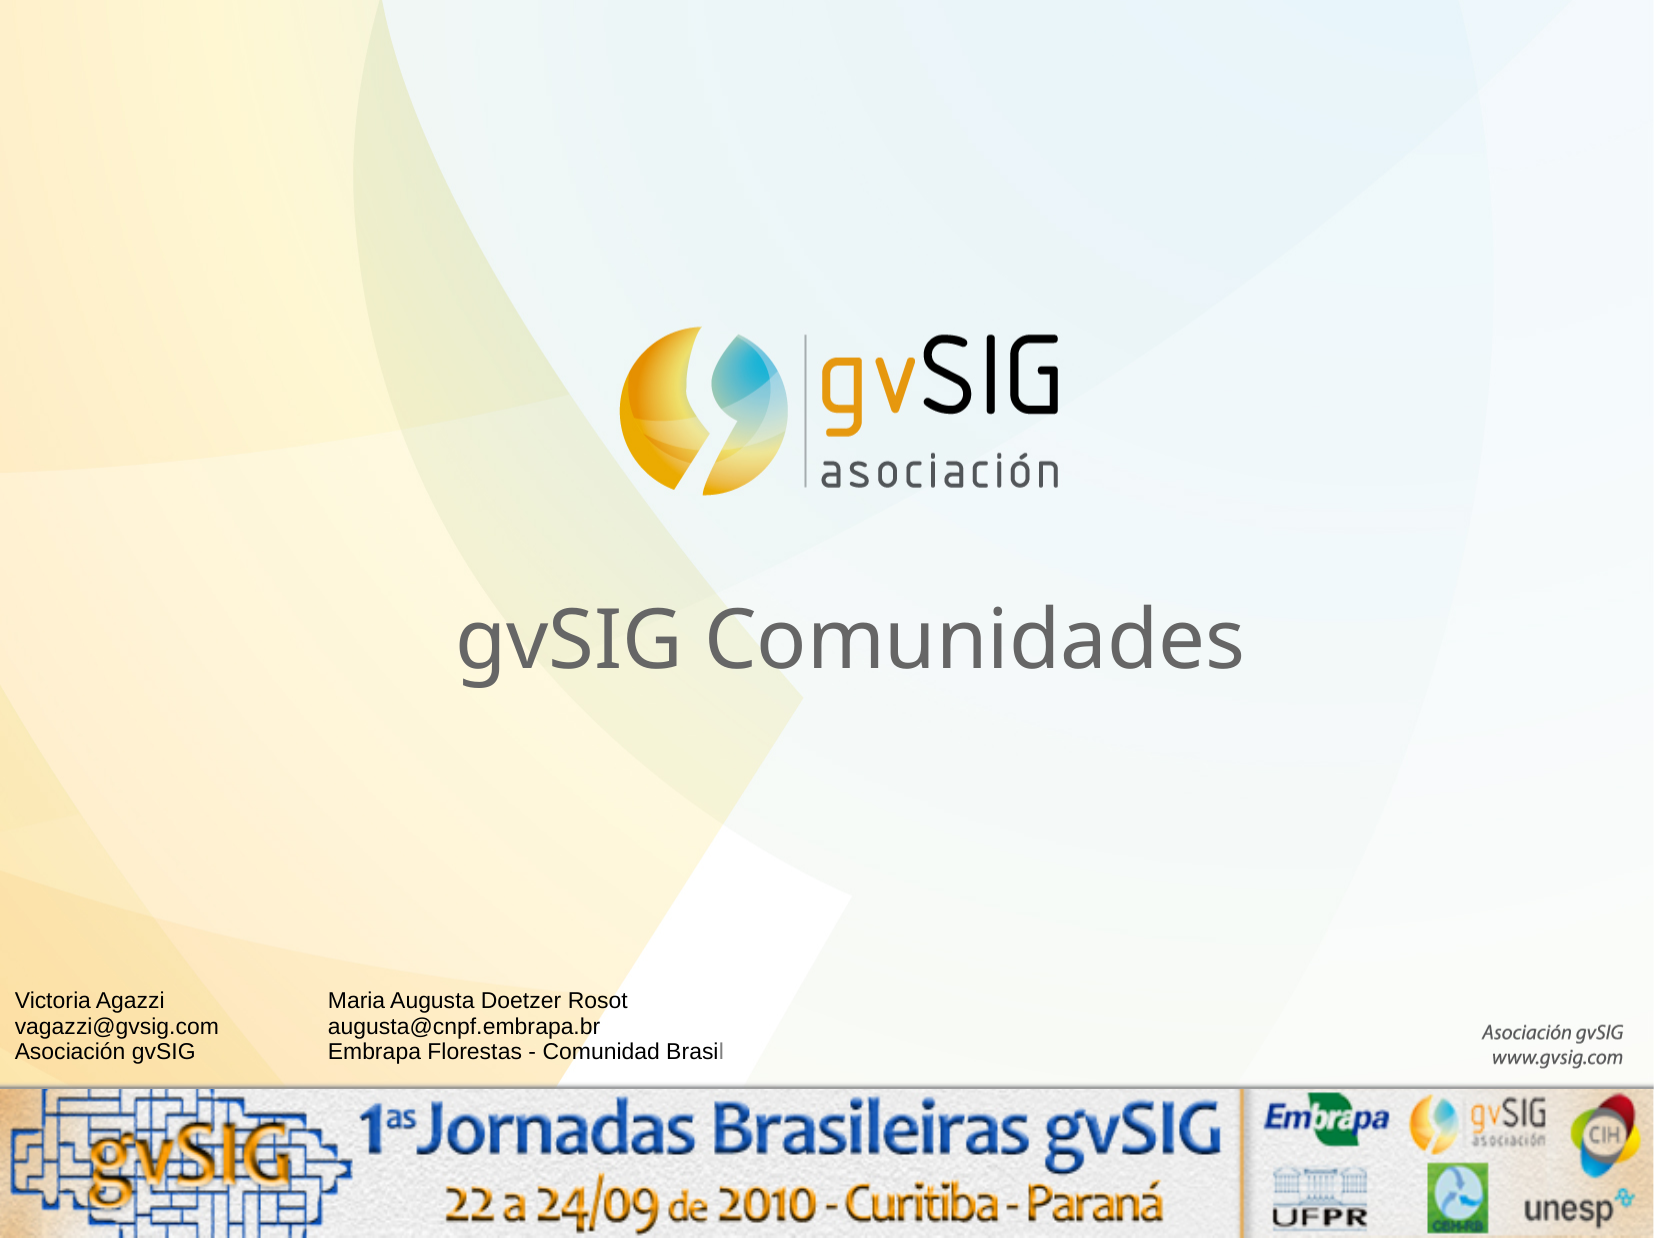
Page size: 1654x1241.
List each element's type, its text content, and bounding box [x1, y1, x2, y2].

text_box Maria Augusta Doetzer Rosot augusta@cnpf.embrapa.br Embrapa Florestas - Comunidad Brasil [313, 980, 798, 1077]
text_box Victoria Agazzi vagazzi@gvsig.com Asociación gvSIG [0, 980, 315, 1093]
picture [0, 0, 1654, 1241]
title gvSIG Comunidades [135, 586, 1565, 686]
